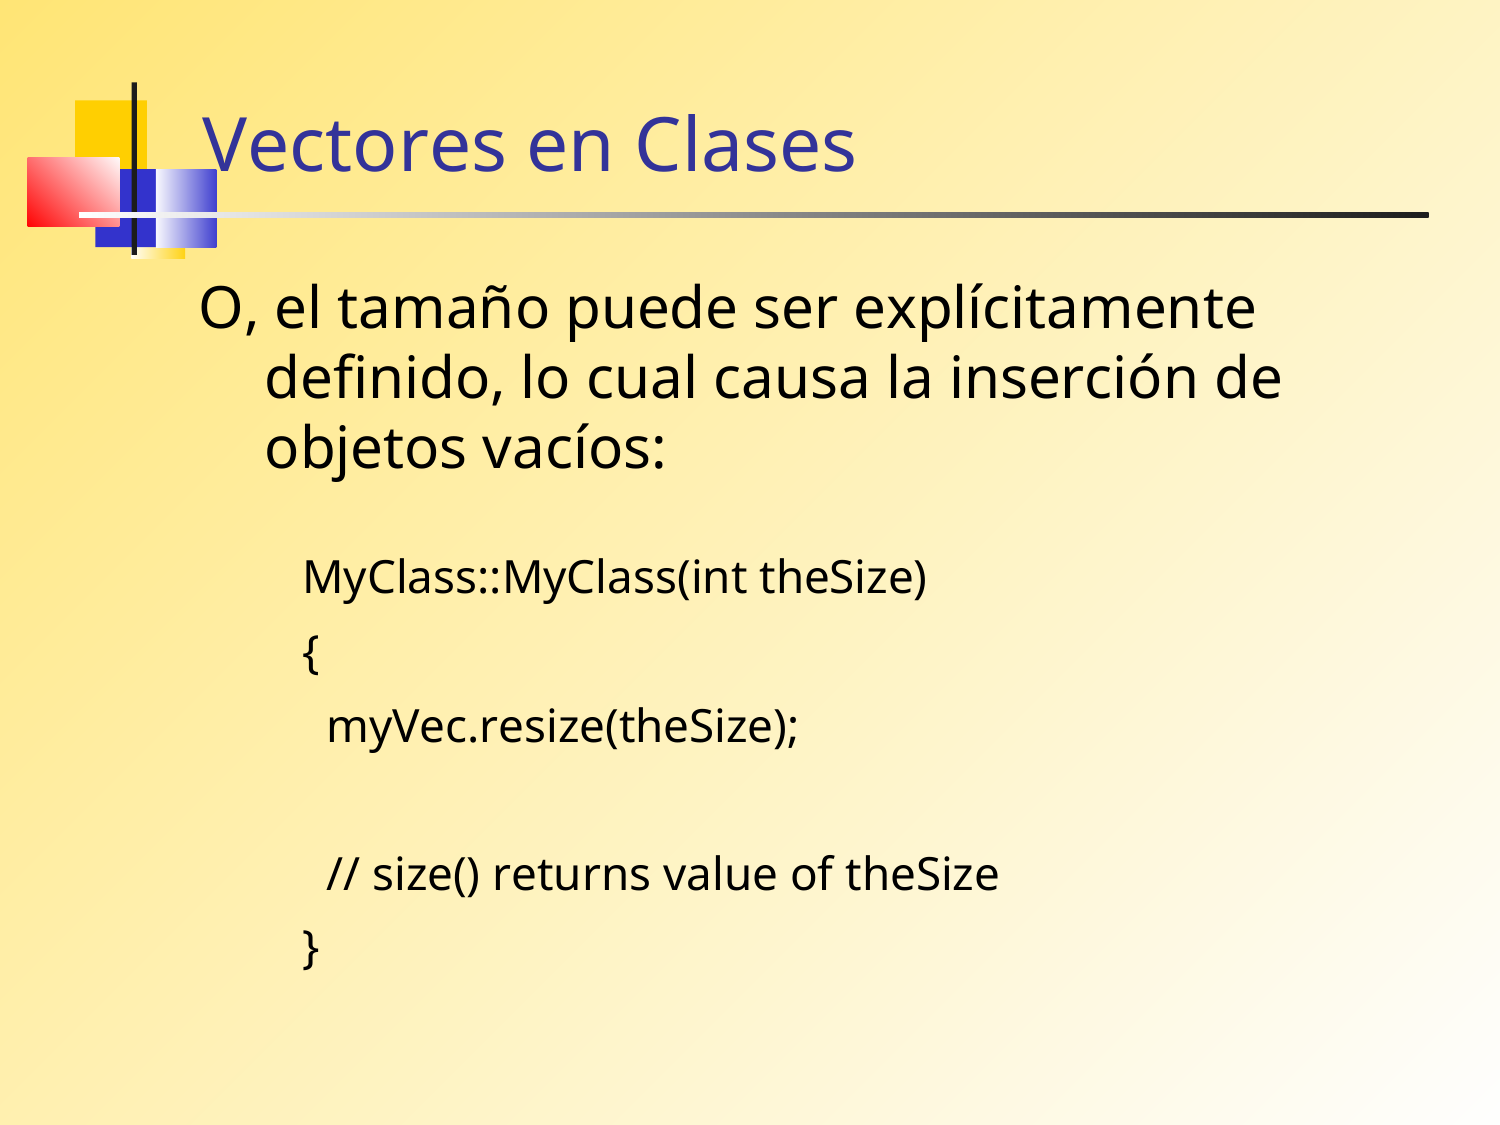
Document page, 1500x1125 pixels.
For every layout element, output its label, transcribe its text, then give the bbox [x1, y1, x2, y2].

text_box O, el tamaño puede ser explícitamente definido, lo cual causa la inserción de objetos vacíos: [174, 262, 1451, 488]
title Vectores en Clases [187, 37, 1466, 201]
list MyClass::MyClass(int theSize)‏ { myVec.resize(theSize); // size() returns value of theSize } [287, 537, 1463, 1051]
